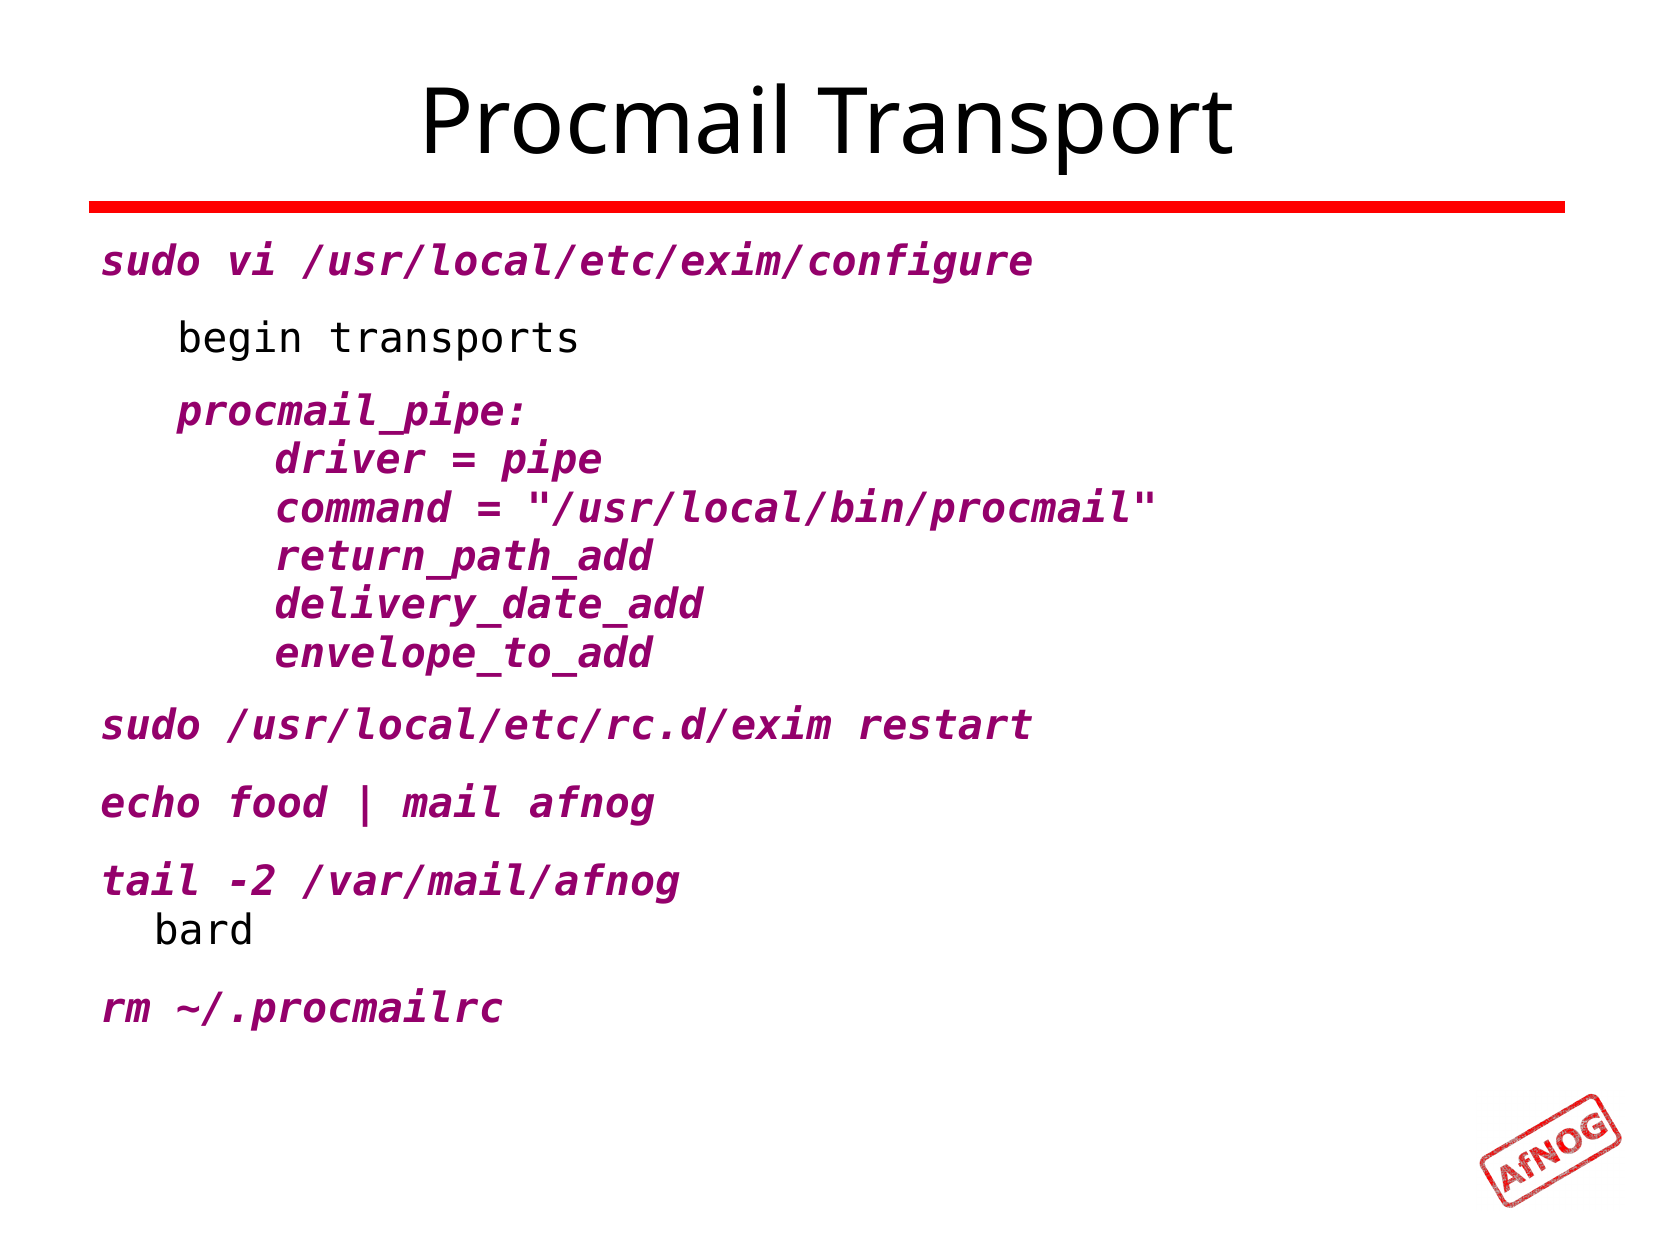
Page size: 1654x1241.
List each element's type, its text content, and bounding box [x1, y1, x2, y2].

list sudo vi /usr/local/etc/exim/configure begin transports procmail_pipe: driver = pipe command = "/usr/local/bin/procmail" return_path_add delivery_date_add envelope_to_add sudo /usr/local/etc/rc.d/exim restart echo food | mail afnog tail -2 /var/mail/afnog bard rm ~/.procmailrc [82, 236, 1571, 1123]
title Procmail Transport [88, 29, 1565, 207]
picture [1476, 1090, 1625, 1211]
